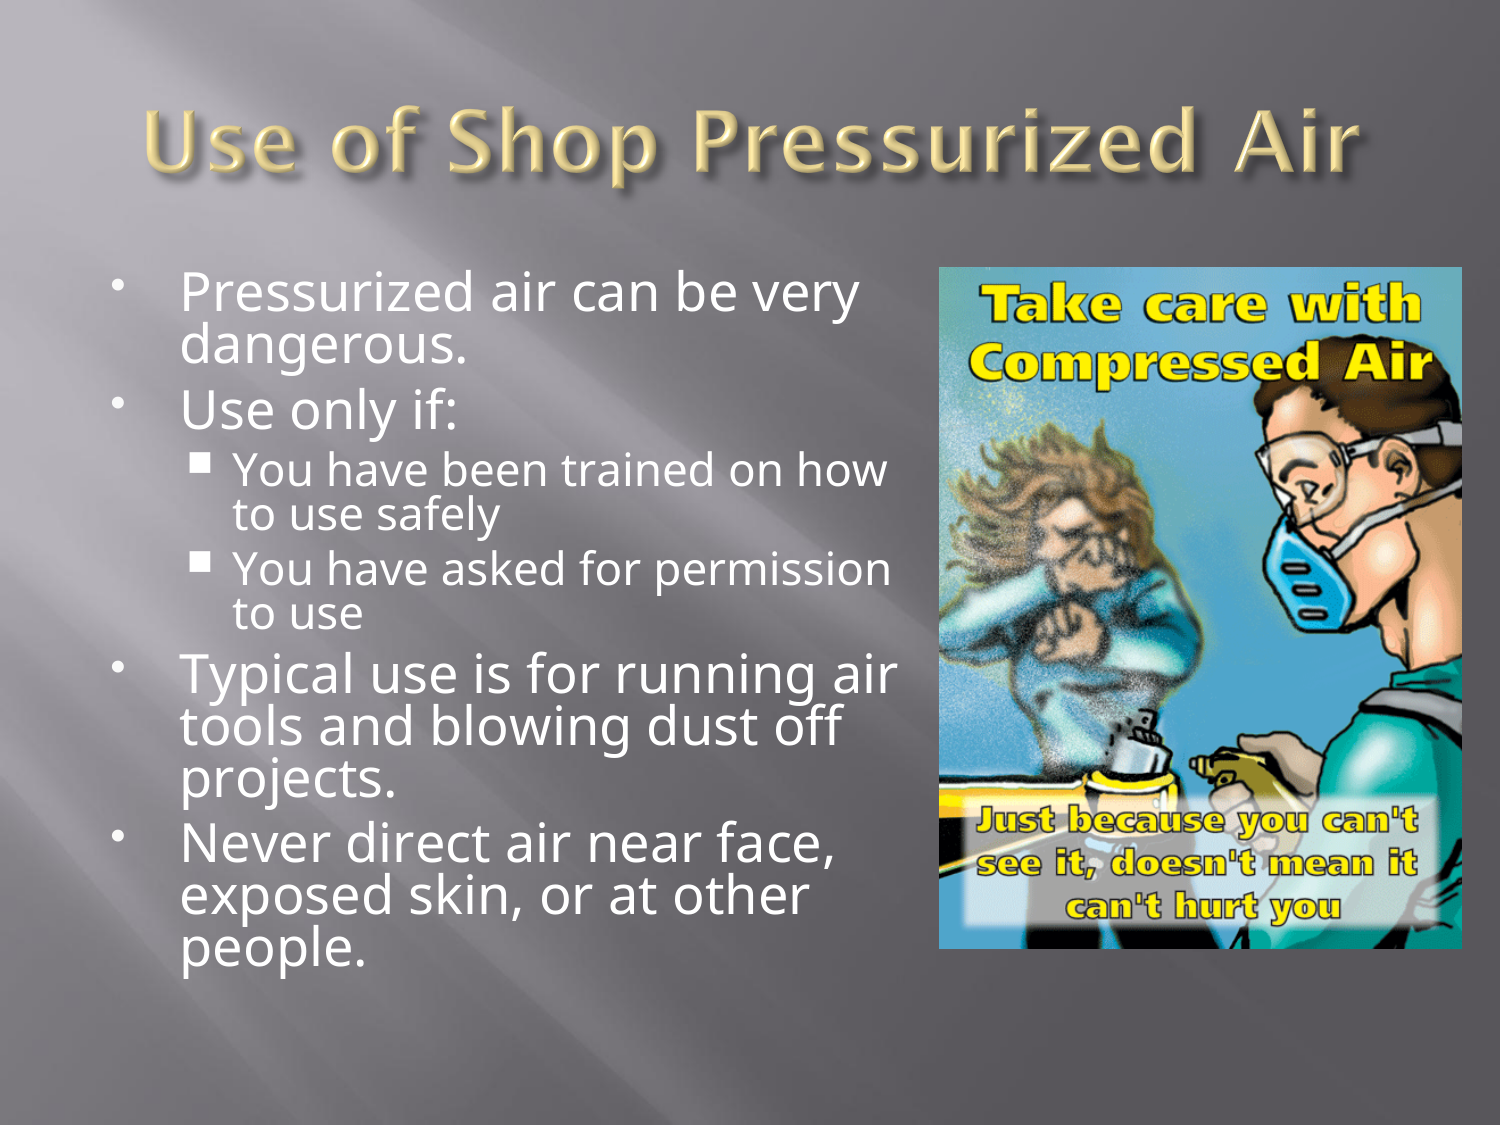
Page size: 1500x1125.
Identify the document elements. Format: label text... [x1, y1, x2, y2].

text_box [75, 45, 1435, 265]
list Pressurized air can be very dangerous. Use only if: You have been trained on how to use safely You have asked for permission to use Typical use is for running air tools and blowing dust off projects. Never direct air near face, exposed skin, or at other people. [74, 262, 939, 1035]
picture [0, 0, 1500, 1125]
